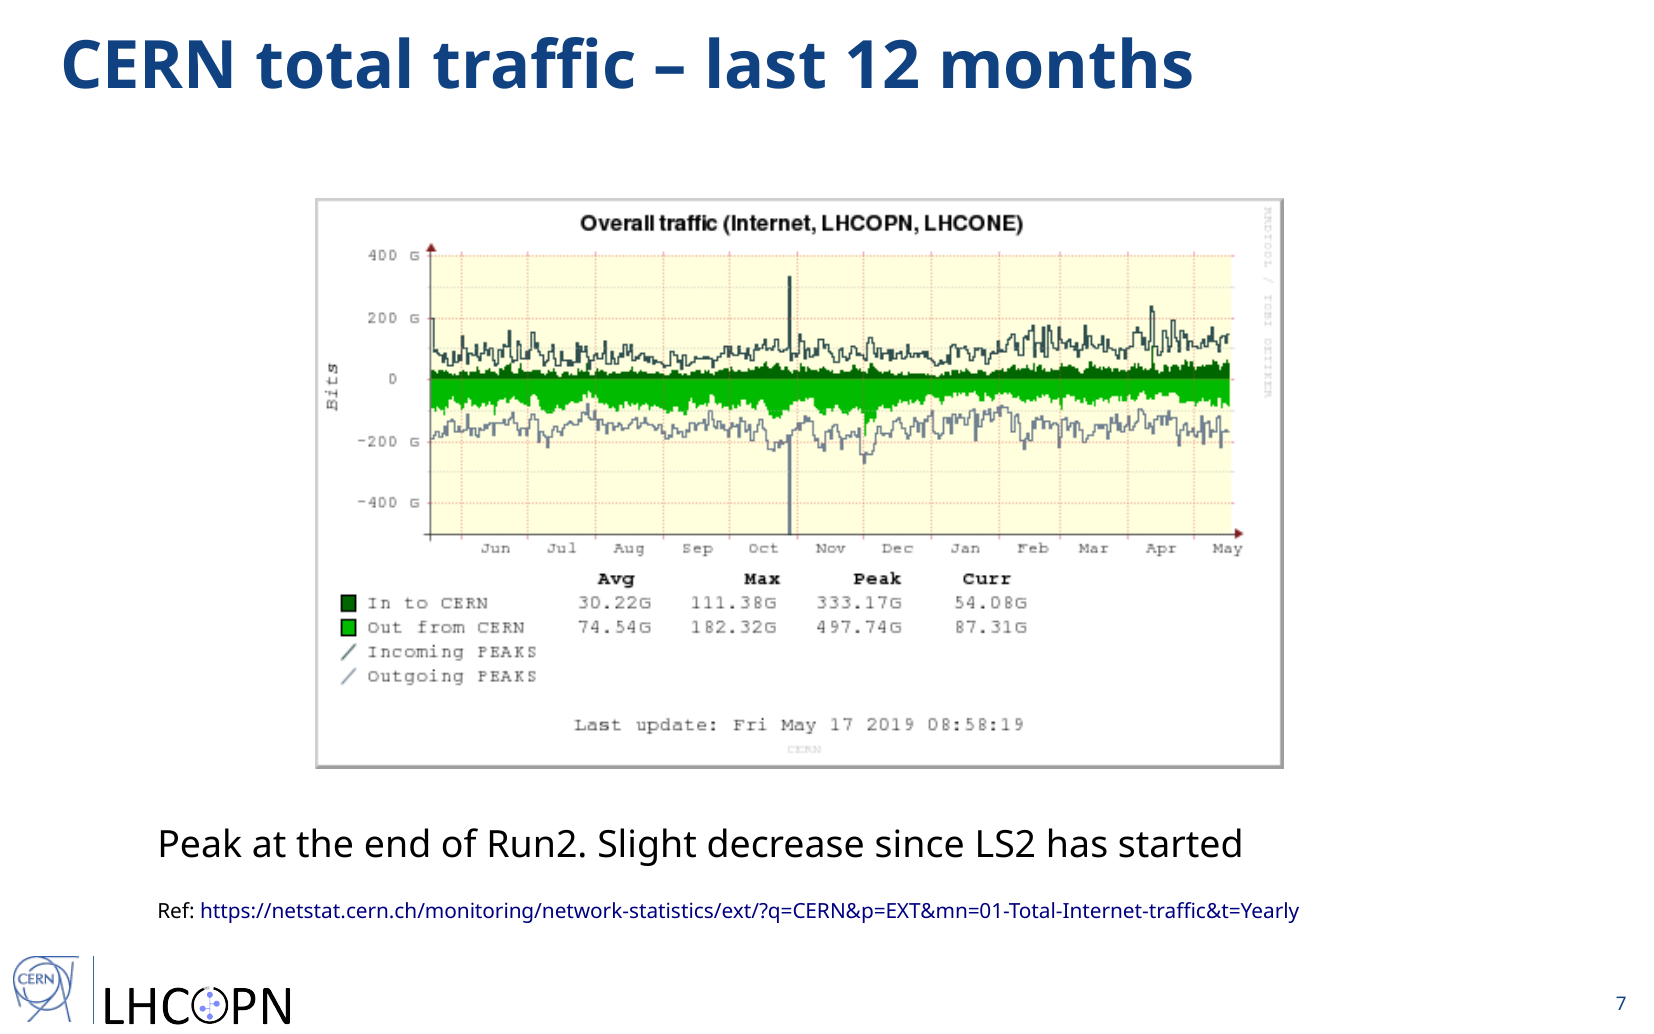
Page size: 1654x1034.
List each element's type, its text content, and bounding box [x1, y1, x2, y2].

picture [13, 956, 79, 1032]
title CERN total traffic – last 12 months [60, 0, 1528, 138]
picture [103, 984, 294, 1027]
picture [315, 198, 1284, 769]
text_box Peak at the end of Run2. Slight decrease since LS2 has started Ref: https://netstat.cern.ch/monitoring/network-statistics/ext/?q=CERN&p=EXT&mn=01-Total-Internet-traffic&t=Yearly [142, 810, 1531, 987]
